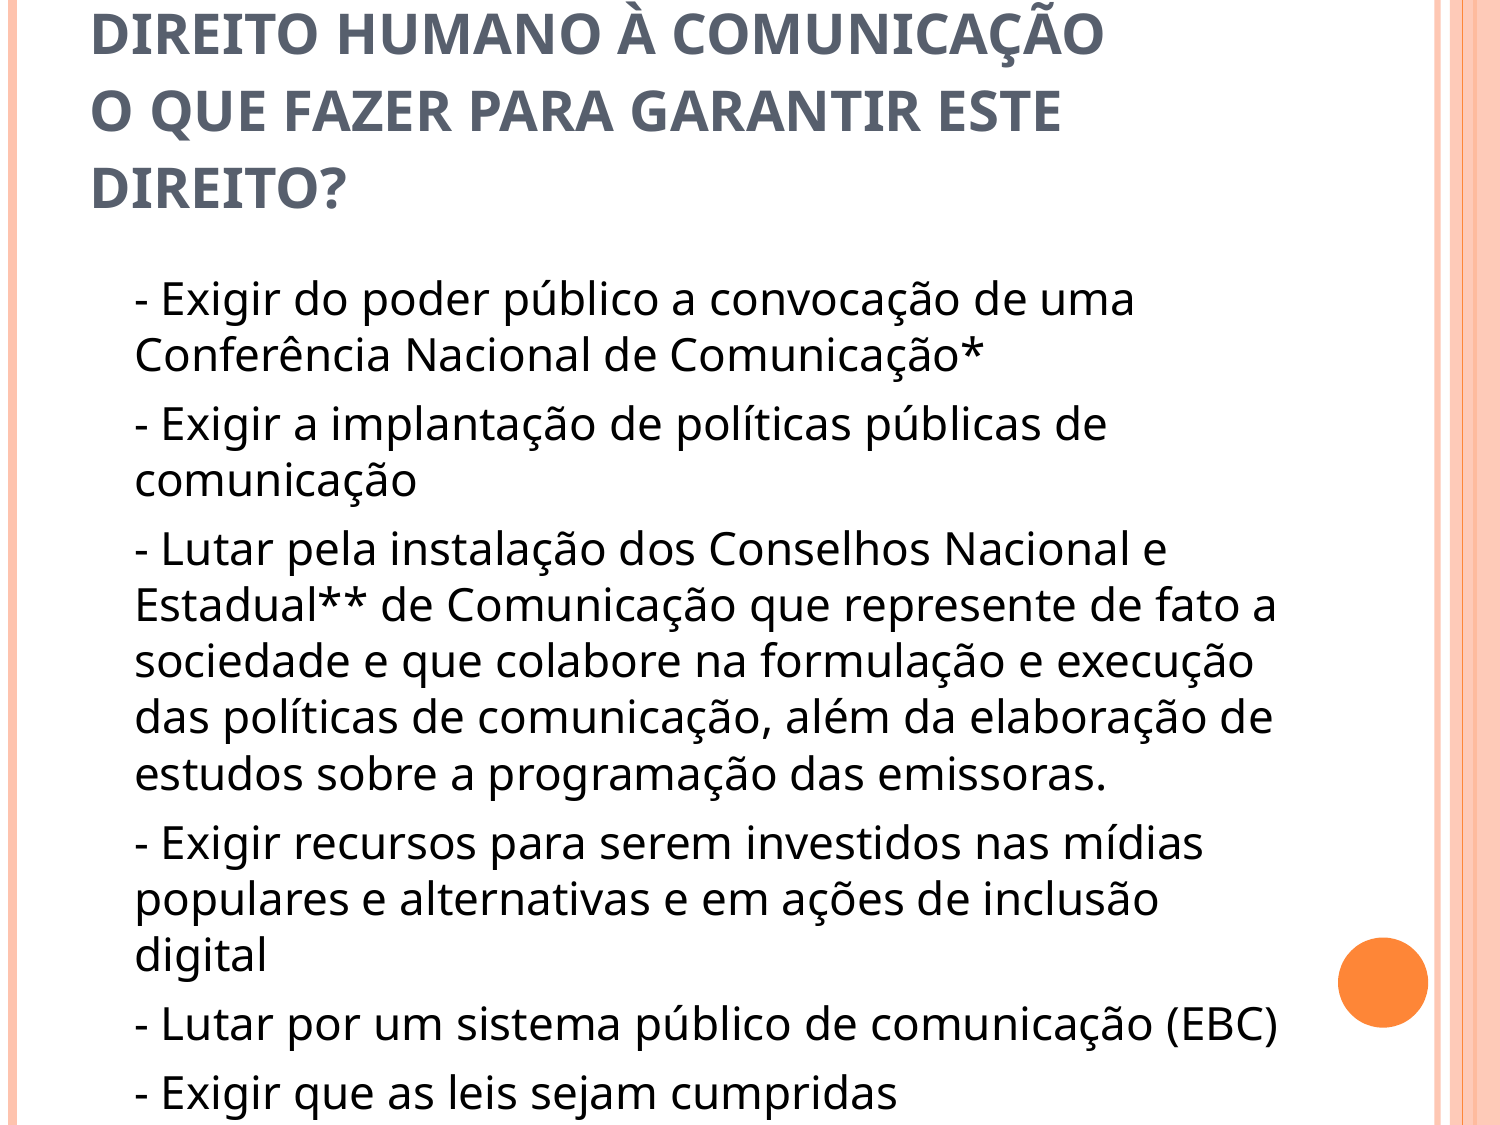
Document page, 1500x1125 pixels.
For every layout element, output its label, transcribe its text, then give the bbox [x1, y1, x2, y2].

list - Exigir do poder público a convocação de uma Conferência Nacional de Comunicação* - Exigir a implantação de políticas públicas de comunicação - Lutar pela instalação dos Conselhos Nacional e Estadual** de Comunicação que represente de fato a sociedade e que colabore na formulação e execução das políticas de comunicação, além da elaboração de estudos sobre a programação das emissoras. - Exigir recursos para serem investidos nas mídias populares e alternativas e em ações de inclusão digital - Lutar por um sistema público de comunicação (EBC) - Exigir que as leis sejam cumpridas [74, 262, 1300, 1125]
title DIREITO HUMANO À COMUNICAÇÃO O QUE FAZER PARA GARANTIR ESTE DIREITO? [74, 20, 1300, 233]
